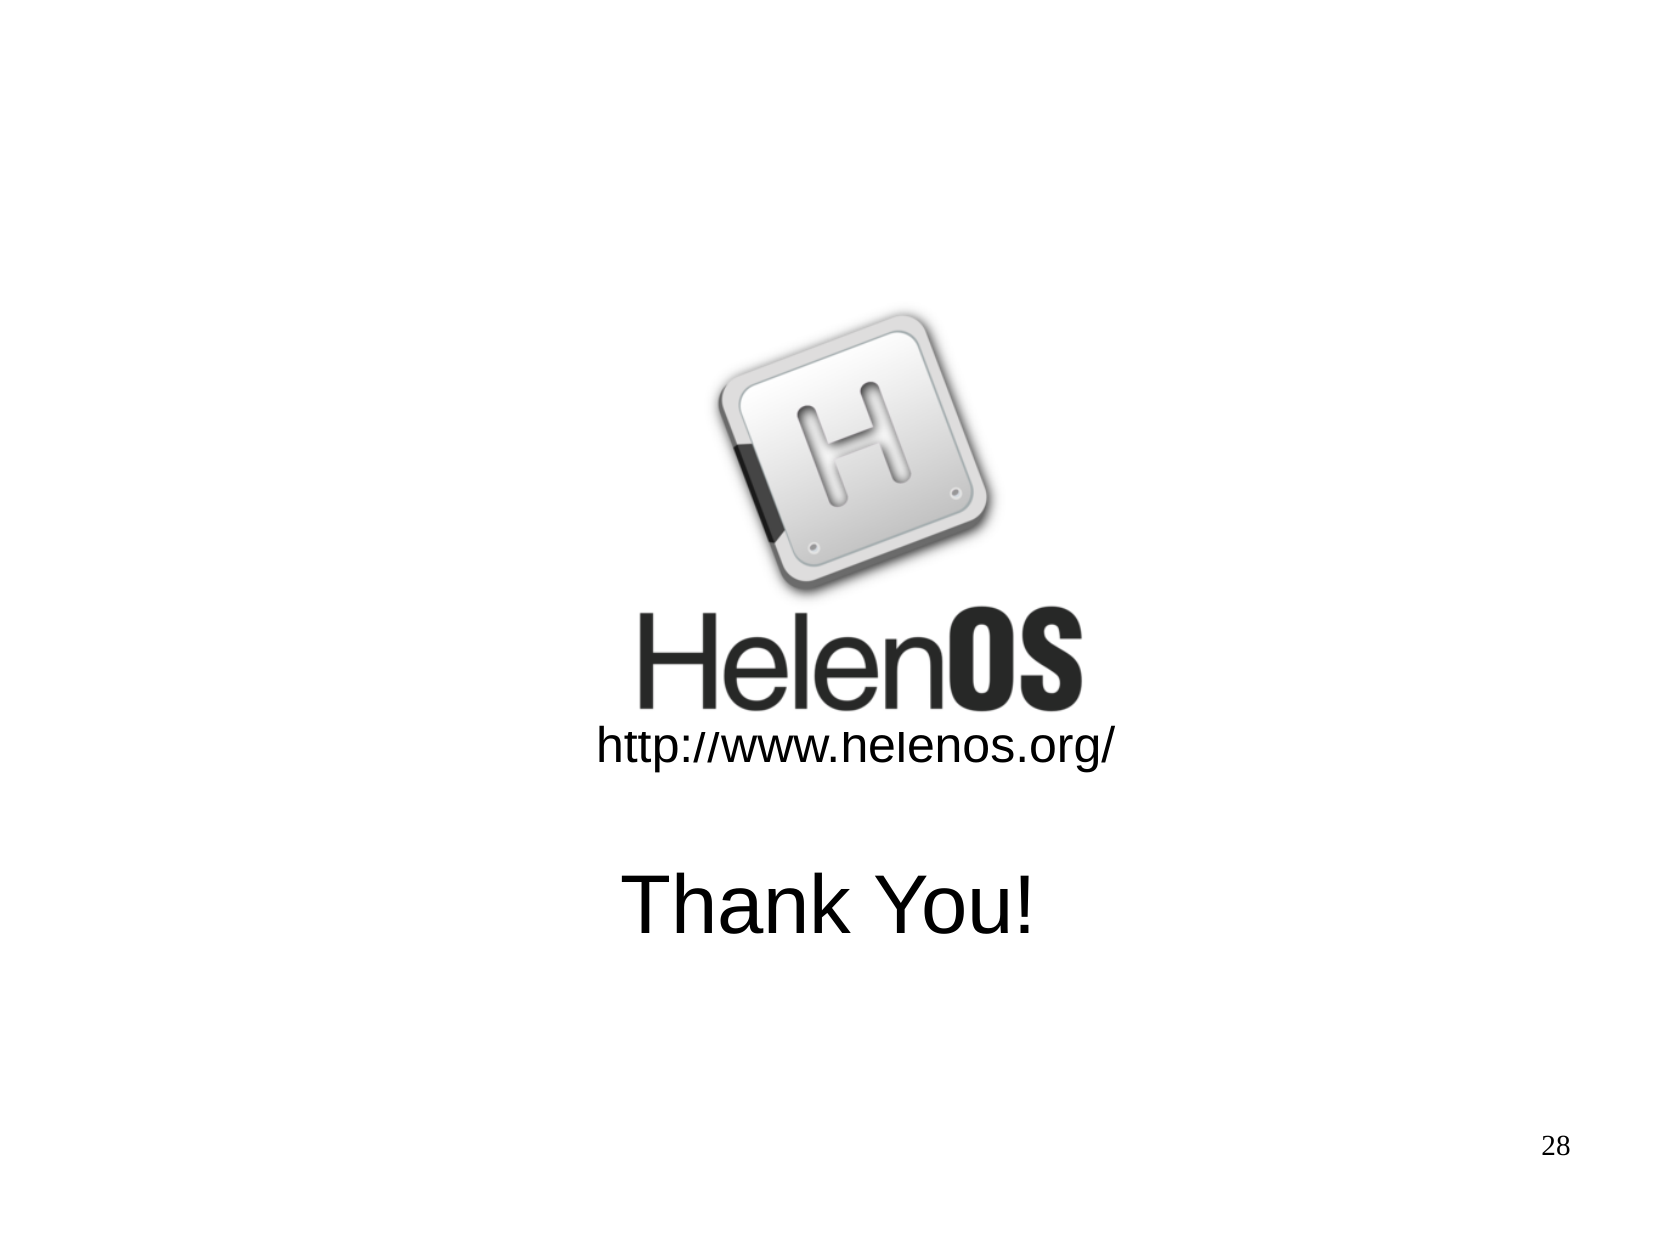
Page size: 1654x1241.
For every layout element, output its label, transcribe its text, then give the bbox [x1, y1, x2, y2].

subtitle Thank You! [82, 49, 1576, 1109]
picture [618, 281, 1104, 732]
text_box http://www.helenos.org/ [581, 709, 1144, 781]
